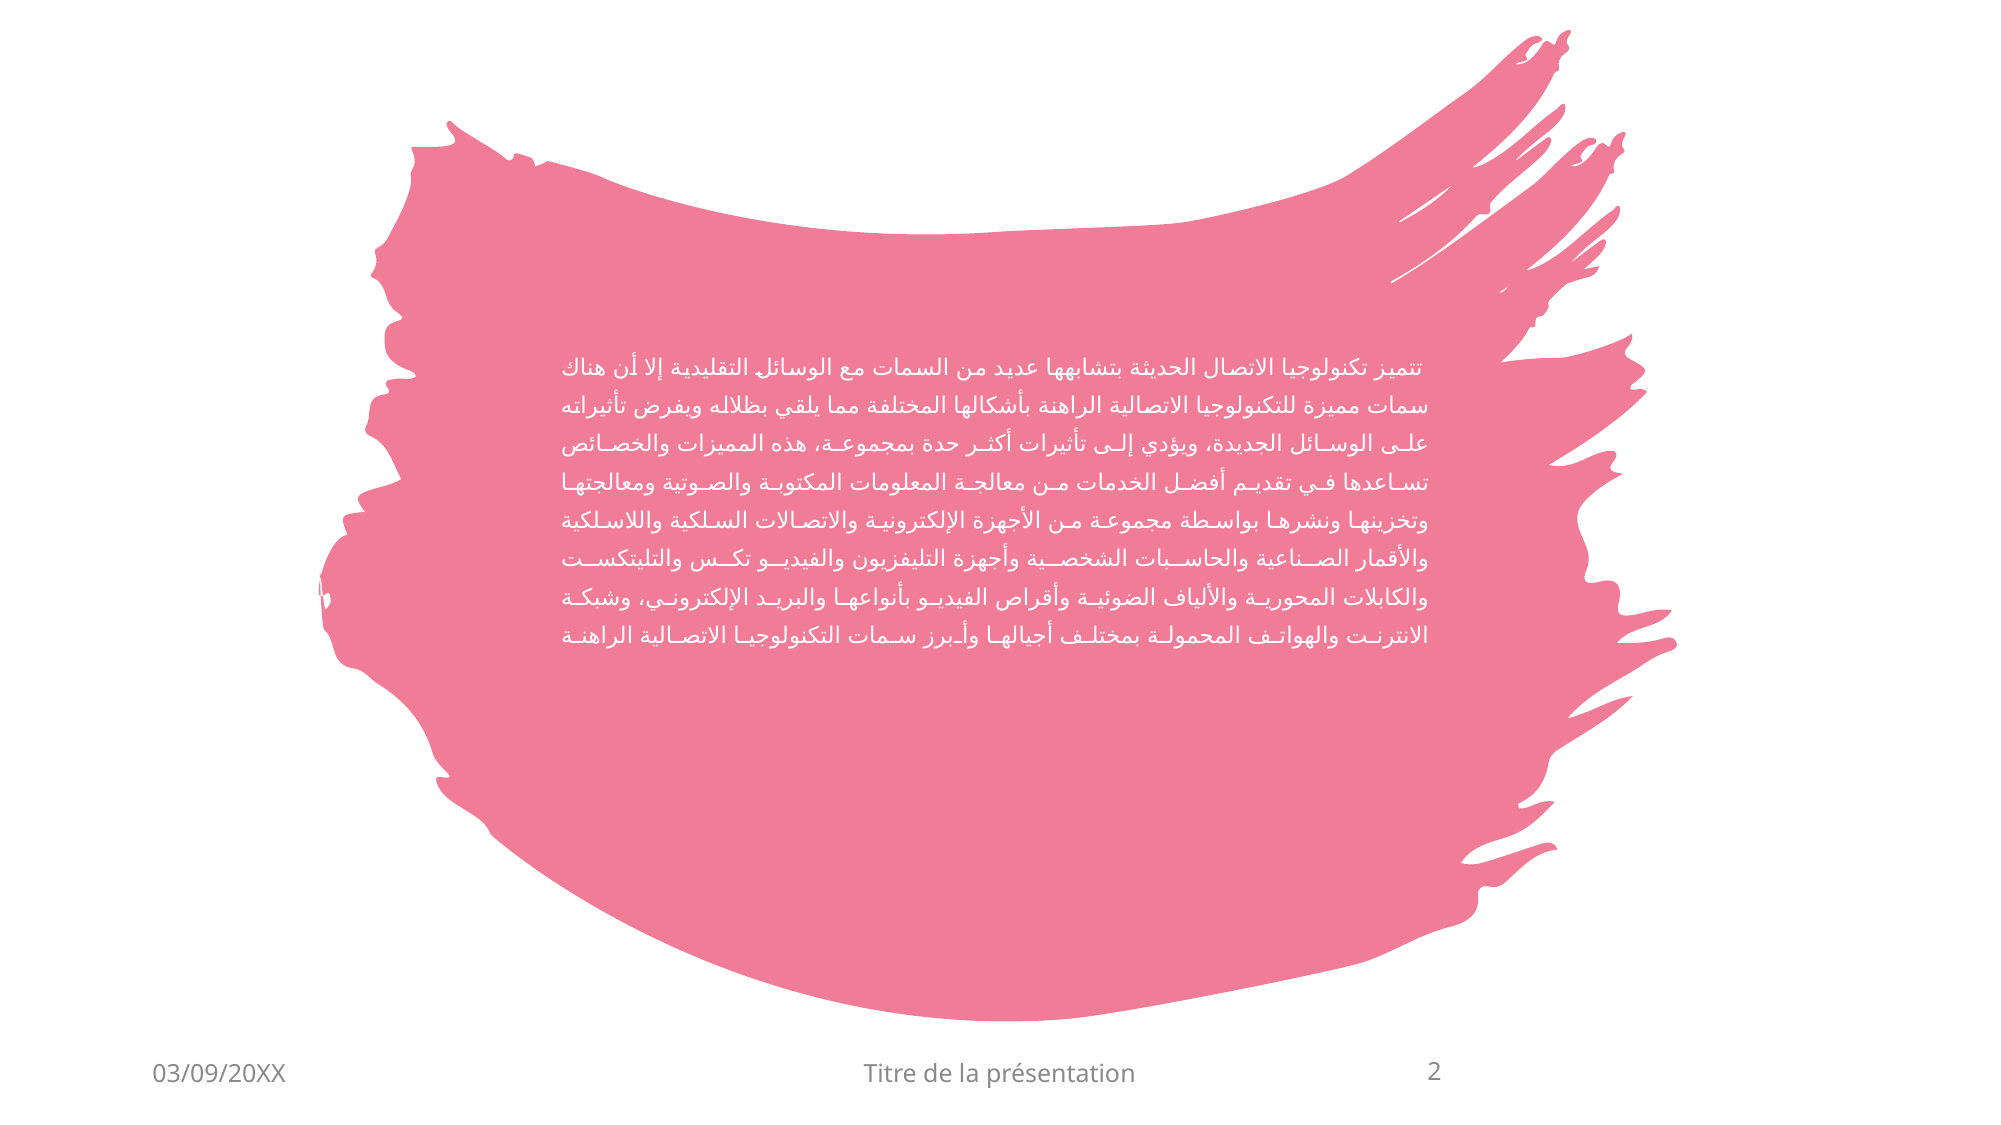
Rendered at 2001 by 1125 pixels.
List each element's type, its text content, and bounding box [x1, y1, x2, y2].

text_box 03/09/20XX [137, 1042, 588, 1103]
title تتميز تكنولوجيا الاتصال الحديثة بتشابهها عديد من السمات مع الوسائل التقليدية إلا أن هناك سمات مميزة للتكنولوجيا الاتصالية الراهنة بأشكالها المختلفة مما يلقي بظلاله ويفرض تأثيراته على الوسائل الجديدة، ويؤدي إلى تأثيرات أكثر حدة بمجموعة، هذه المميزات والخصائص تساعدها في تقديم أفضل الخدمات من معالجة المعلومات المكتوبة والصوتية ومعالجتها وتخزينها ونشرها بواسطة مجموعة من الأجهزة الإلكترونية والاتصالات السلكية واللاسلكية والأقمار الصناعية والحاسبات الشخصية وأجهزة التليفزيون والفيديو تكس والتليتكست والكابلات المحورية والألياف الضوئية وأقراص الفيديو بأنواعها والبريد الإلكتروني، وشبكة الانترنت والهواتف المحمولة بمختلف أجيالها وأبرز سمات التكنولوجيا الاتصالية الراهنة [546, 237, 1456, 883]
text_box Titre de la présentation [662, 1042, 1338, 1103]
text_box ‹#› [1412, 1042, 1863, 1103]
